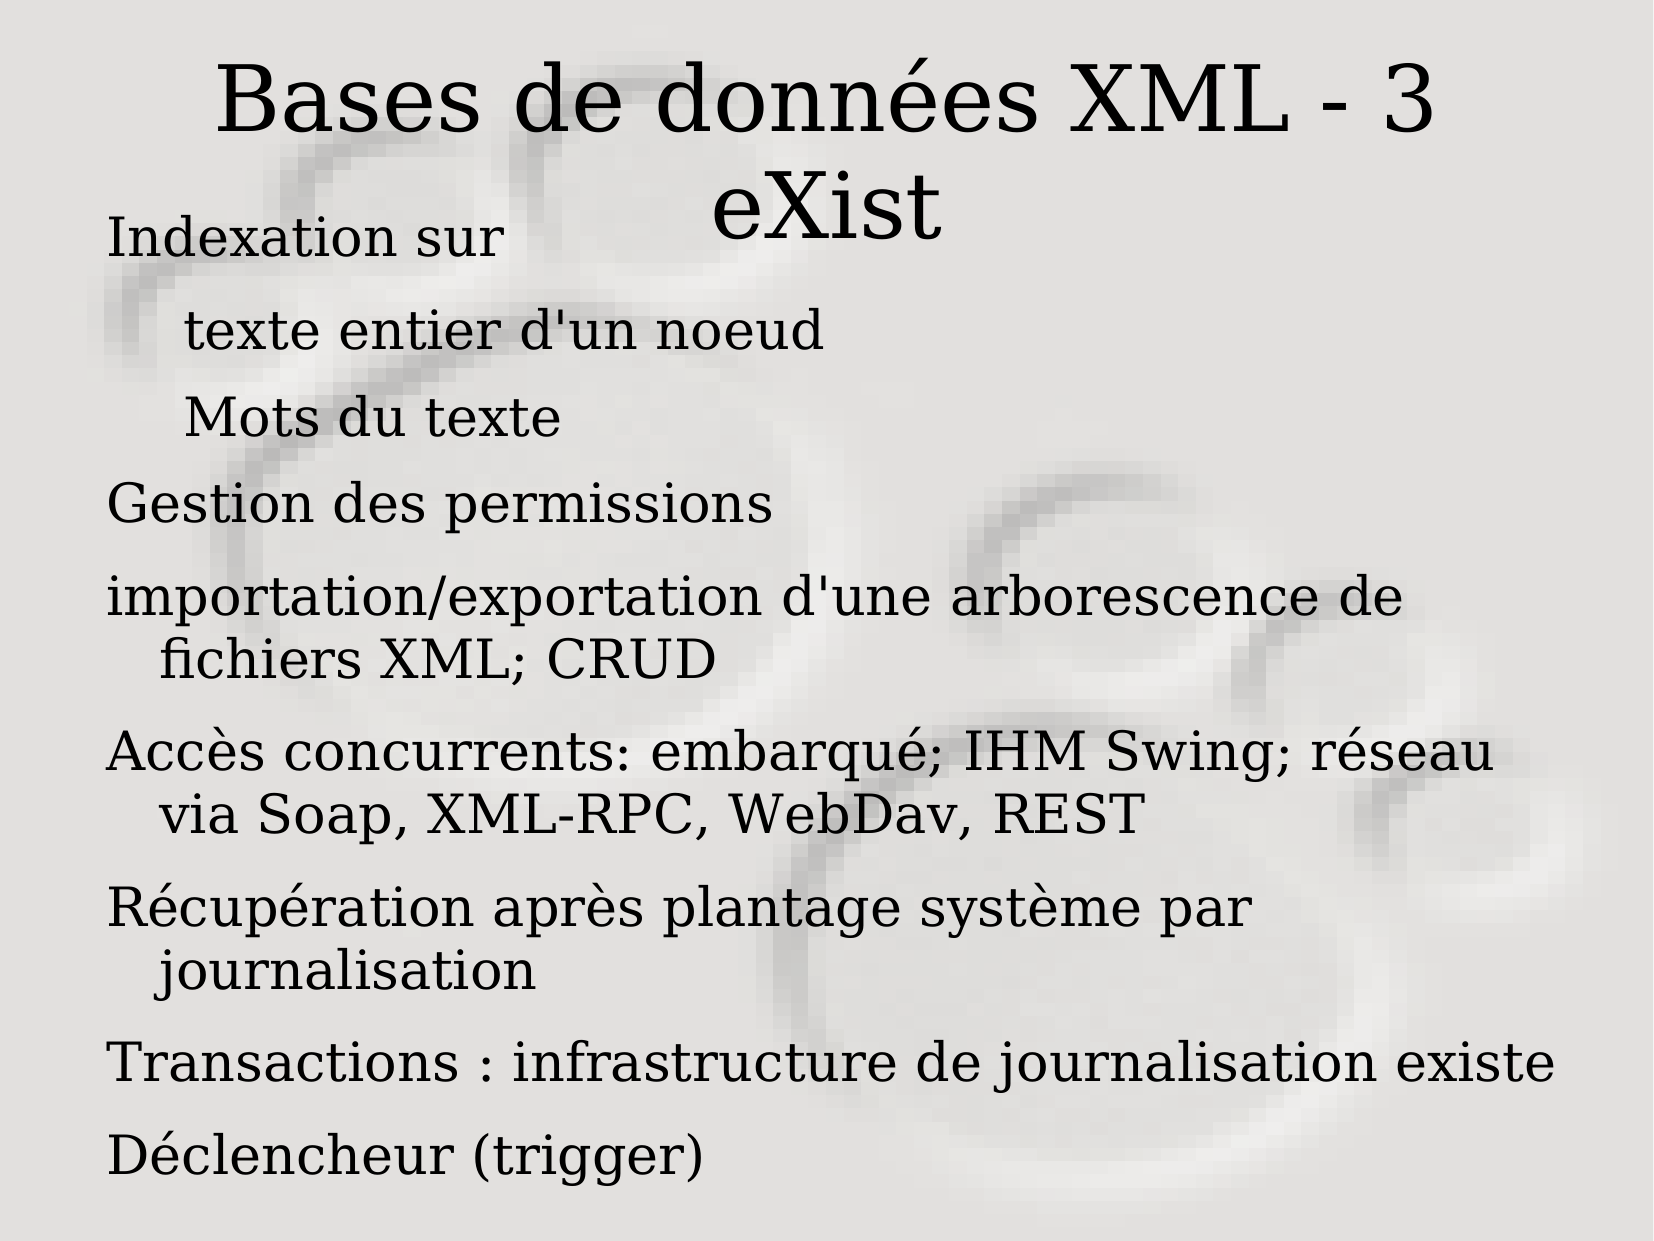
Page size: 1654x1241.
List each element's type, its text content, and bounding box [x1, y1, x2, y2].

title Bases de données XML - 3 eXist [82, 45, 1571, 261]
list Indexation sur texte entier d'un noeud Mots du texte Gestion des permissions importation/exportation d'une arborescence de fichiers XML; CRUD Accès concurrents: embarqué; IHM Swing; réseau via Soap, XML-RPC, WebDav, REST Récupération après plantage système par journalisation Transactions : infrastructure de journalisation existe Déclencheur (trigger) [88, 206, 1577, 1241]
picture [0, 0, 1654, 1241]
